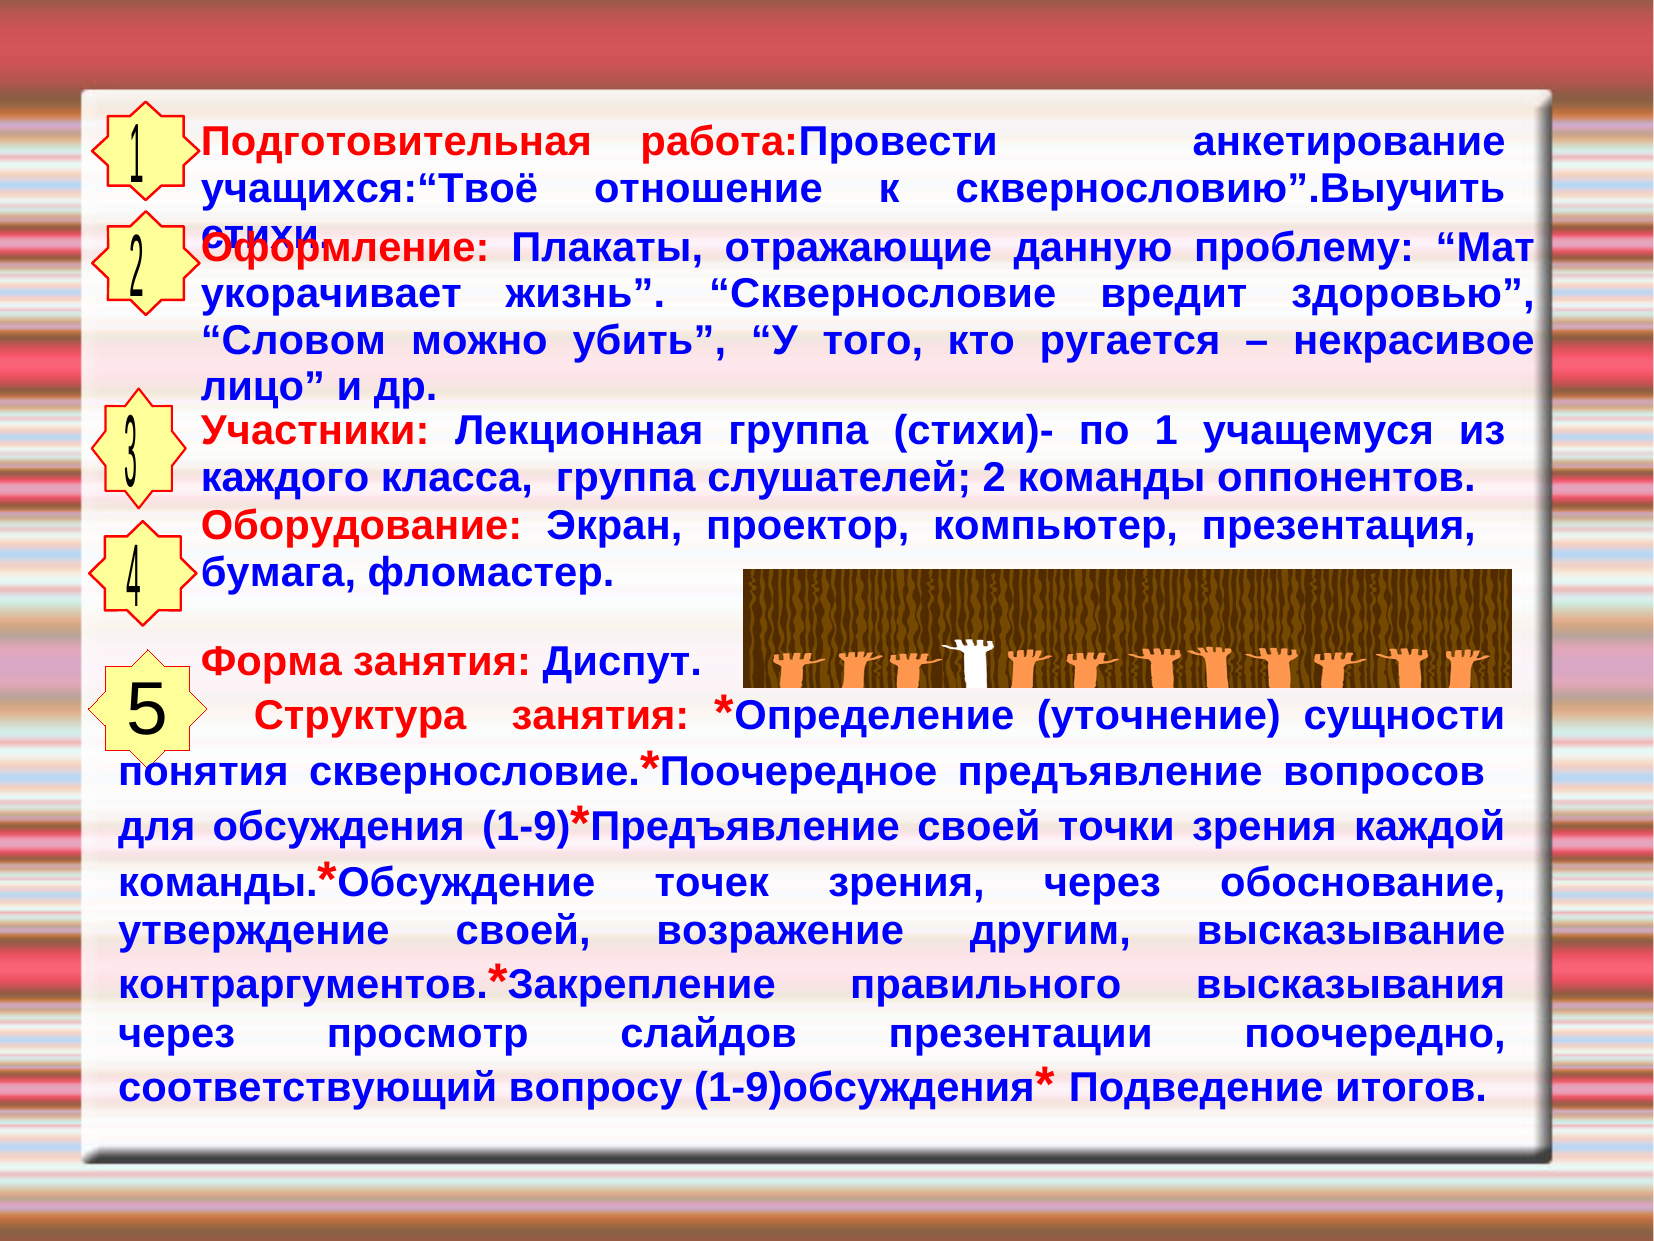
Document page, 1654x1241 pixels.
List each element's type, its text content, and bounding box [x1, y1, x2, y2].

picture [0, 0, 1654, 1241]
text_box Оборудование: Экран, проектор, компьютер, презентация, бумага, фломастер. [118, 502, 1477, 597]
text_box Подготовительная работа:Провести анкетирование учащихся:“Твоё отношение к сквернословию”.Выучить стихи. [118, 118, 1506, 223]
text_box 5 [88, 666, 118, 751]
text_box Форма занятия: Диспут. Структура занятия: *Определение (уточнение) сущности понятия сквернословие.*Поочередное предъявление вопросов для обсуждения (1-9)*Предъявление своей точки зрения каждой команды.*Обсуждение точек зрения, через обоснование, утверждение своей, возражение другим, высказывание контраргументов.*Закрепление правильного высказывания через просмотр слайдов презентации поочередно, соответствующий вопросу (1-9)обсуждения* Подведение итогов. [118, 637, 1506, 1123]
text_box Участники: Лекционная группа (стихи)- по 1 учащемуся из каждого класса, группа слушателей; 2 команды оппонентов. [118, 406, 1506, 502]
text_box Оформление: Плакаты, отражающие данную проблему: “Мат укорачивает жизнь”. “Сквернословие вредит здоровью”, “Словом можно убить”, “У того, кто ругается – некрасивое лицо” и др. [118, 223, 1536, 414]
